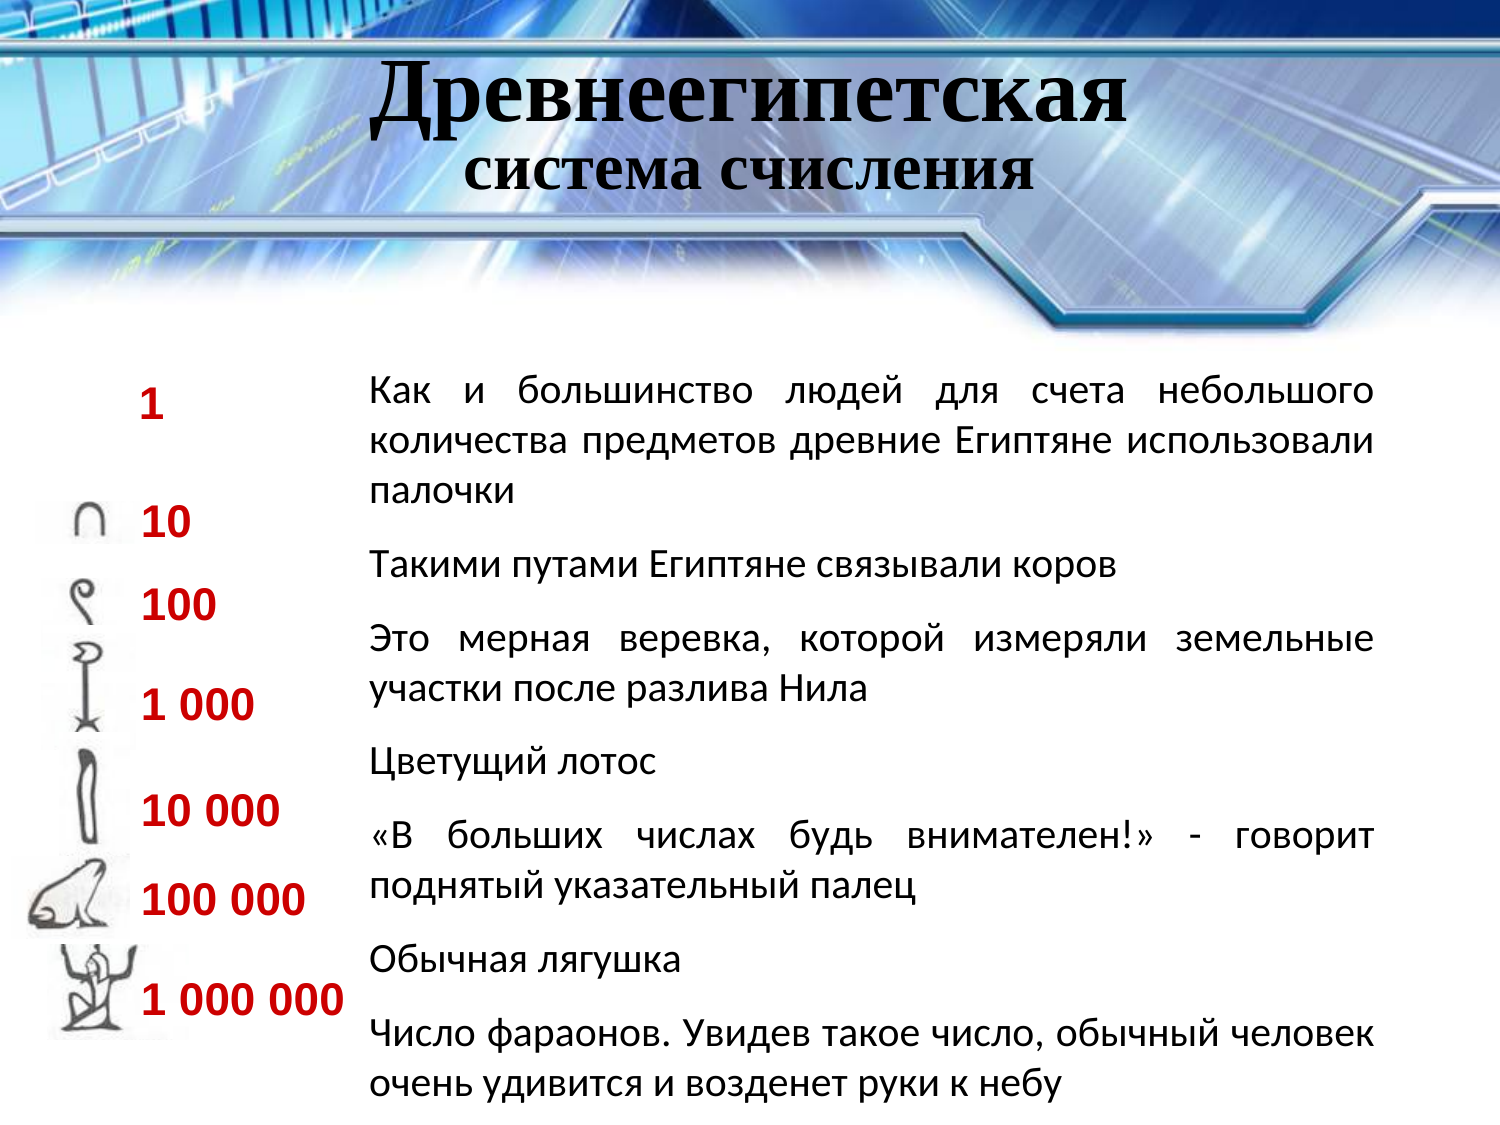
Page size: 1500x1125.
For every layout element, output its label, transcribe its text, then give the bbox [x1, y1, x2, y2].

text_box 1 [123, 366, 189, 451]
picture [0, 0, 1500, 1125]
list Как и большинство людей для счета небольшого количества предметов древние Египтяне использовали палочки Такими путами Египтяне связывали коров Это мерная веревка, которой измеряли земельные участки после разлива Нила Цветущий лотос «В больших числах будь внимателен!» - говорит поднятый указательный палец Обычная лягушка Число фараонов. Увидев такое число, обычный человек очень удивится и возденет руки к небу [354, 354, 1426, 1125]
text_box 1 000 [126, 667, 296, 745]
title Древнеегипетская система счисления [75, 32, 1426, 222]
text_box 10 [126, 484, 225, 566]
text_box 1 000 000 [126, 962, 367, 1088]
text_box 100 000 [126, 862, 343, 939]
text_box 100 [126, 566, 260, 662]
text_box 10 000 [126, 773, 319, 844]
